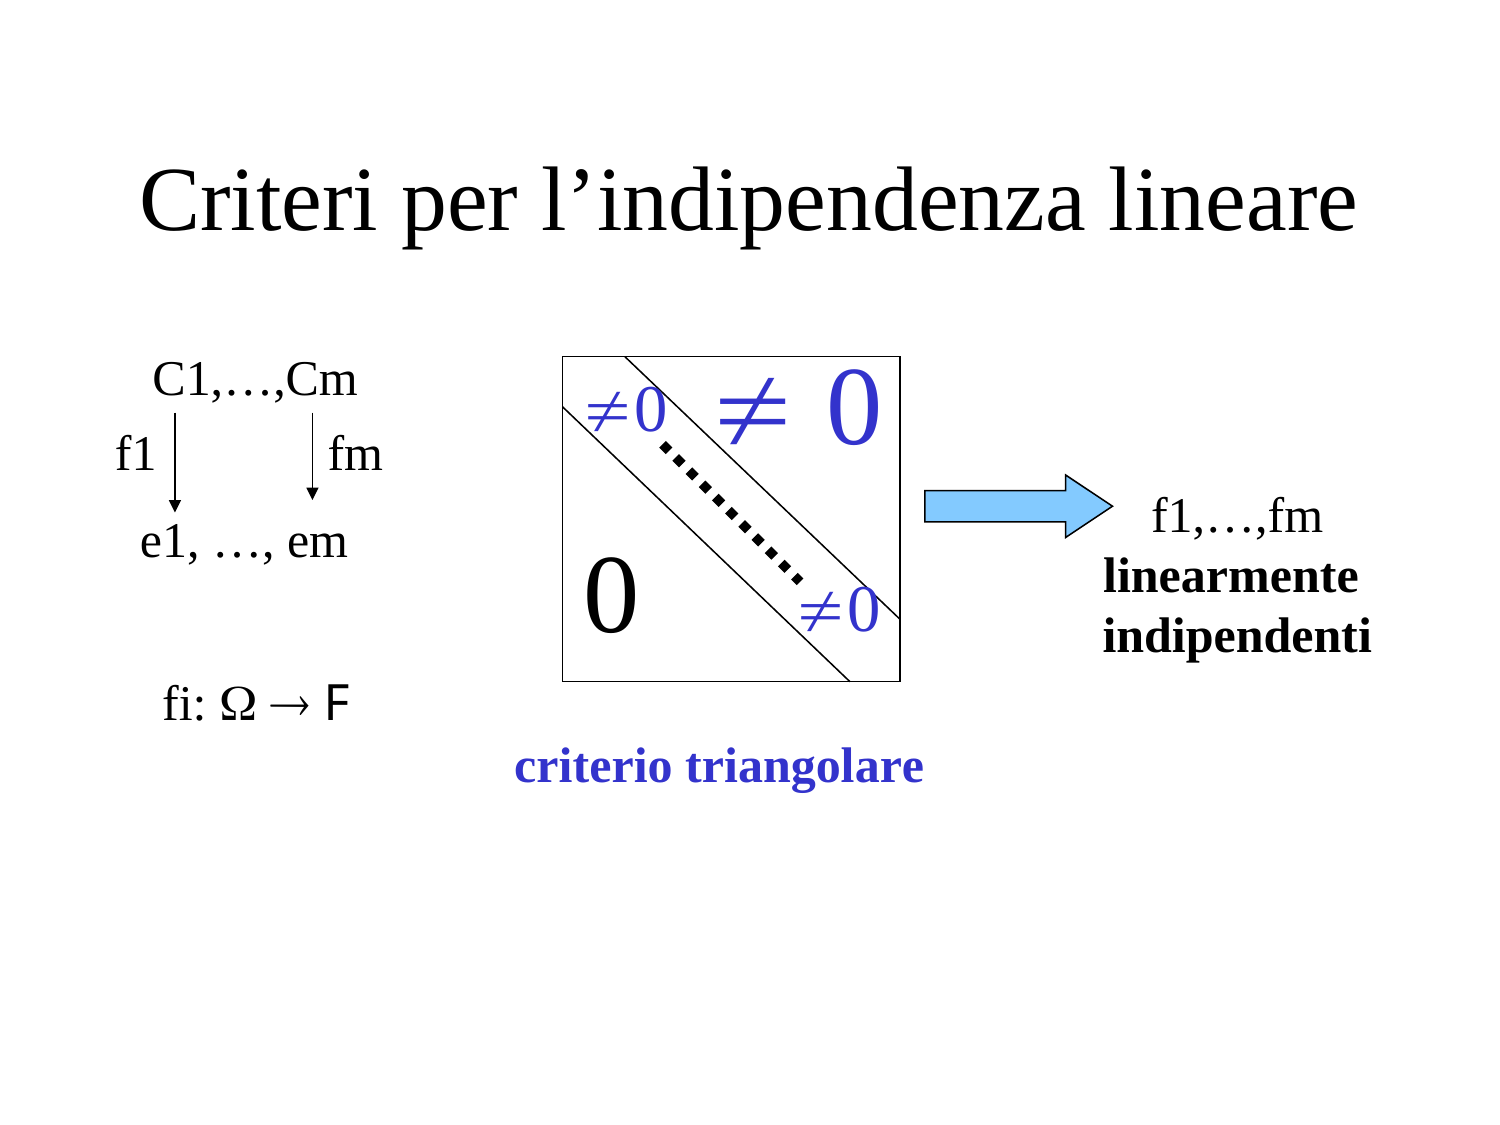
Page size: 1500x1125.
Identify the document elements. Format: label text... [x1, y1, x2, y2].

text_box 0 [568, 512, 655, 663]
text_box e1, …, em [124, 499, 364, 576]
text_box 0 [779, 556, 896, 653]
text_box criterio triangolare [499, 724, 940, 801]
text_box fi:   F [147, 662, 365, 738]
text_box fm [312, 412, 399, 488]
text_box f1 [100, 412, 172, 488]
text_box [924, 474, 1087, 538]
title Criteri per l’indipendenza lineare [112, 99, 1388, 288]
text_box  0 [693, 324, 898, 476]
text_box f1,…,fm linearmente indipendenti [1087, 474, 1388, 671]
text_box  0 [693, 424, 747, 476]
text_box 0 [567, 356, 684, 453]
text_box C1,…,Cm [137, 337, 373, 413]
